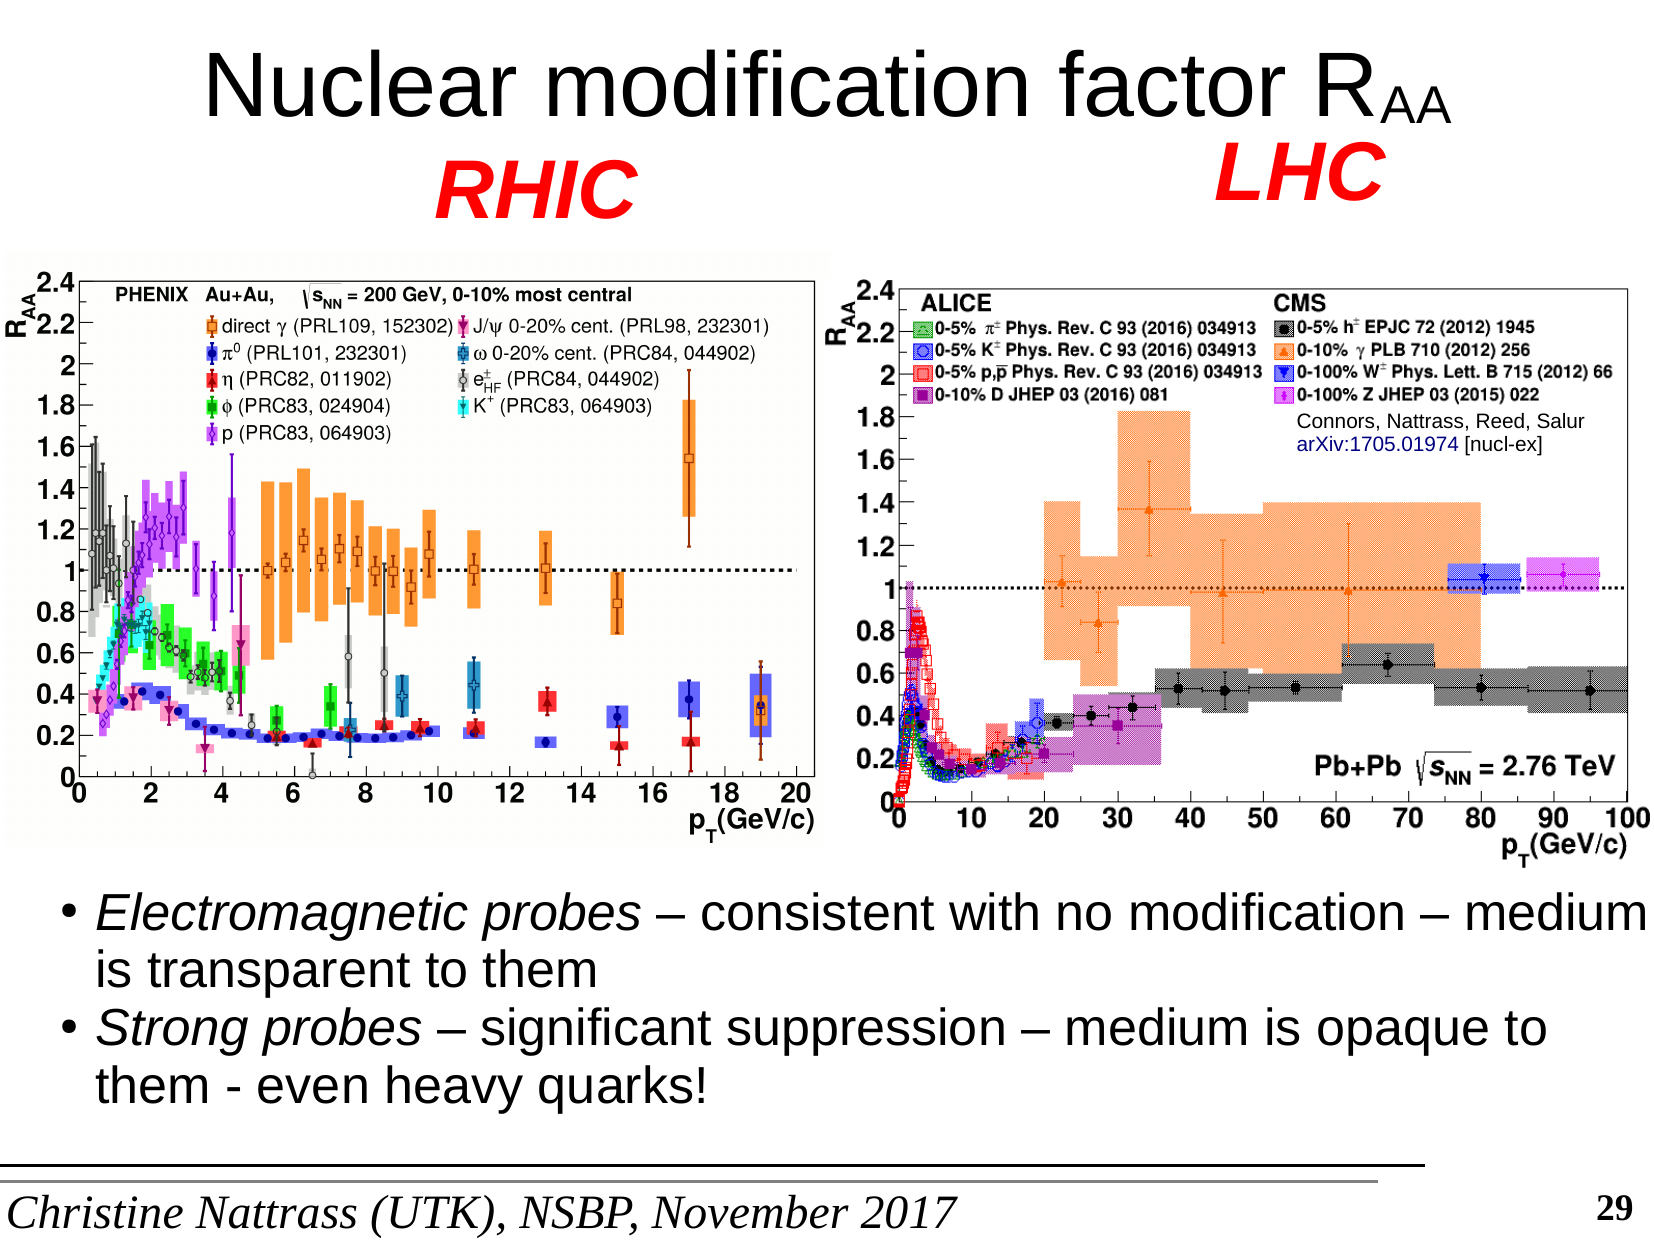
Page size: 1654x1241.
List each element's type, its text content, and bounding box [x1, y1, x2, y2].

text_box RHIC [420, 135, 721, 245]
picture [5, 251, 1651, 873]
title Nuclear modification factor RAA [82, 18, 1571, 152]
text_box LHC [1200, 118, 1501, 227]
text_box Electromagnetic probes – consistent with no modification – medium is transparent to them Strong probes – significant suppression – medium is opaque to them - even heavy quarks! [45, 875, 1654, 1125]
text_box Connors, Nattrass, Reed, SalurarXiv:1705.01974 [nucl-ex] [1281, 354, 1651, 561]
